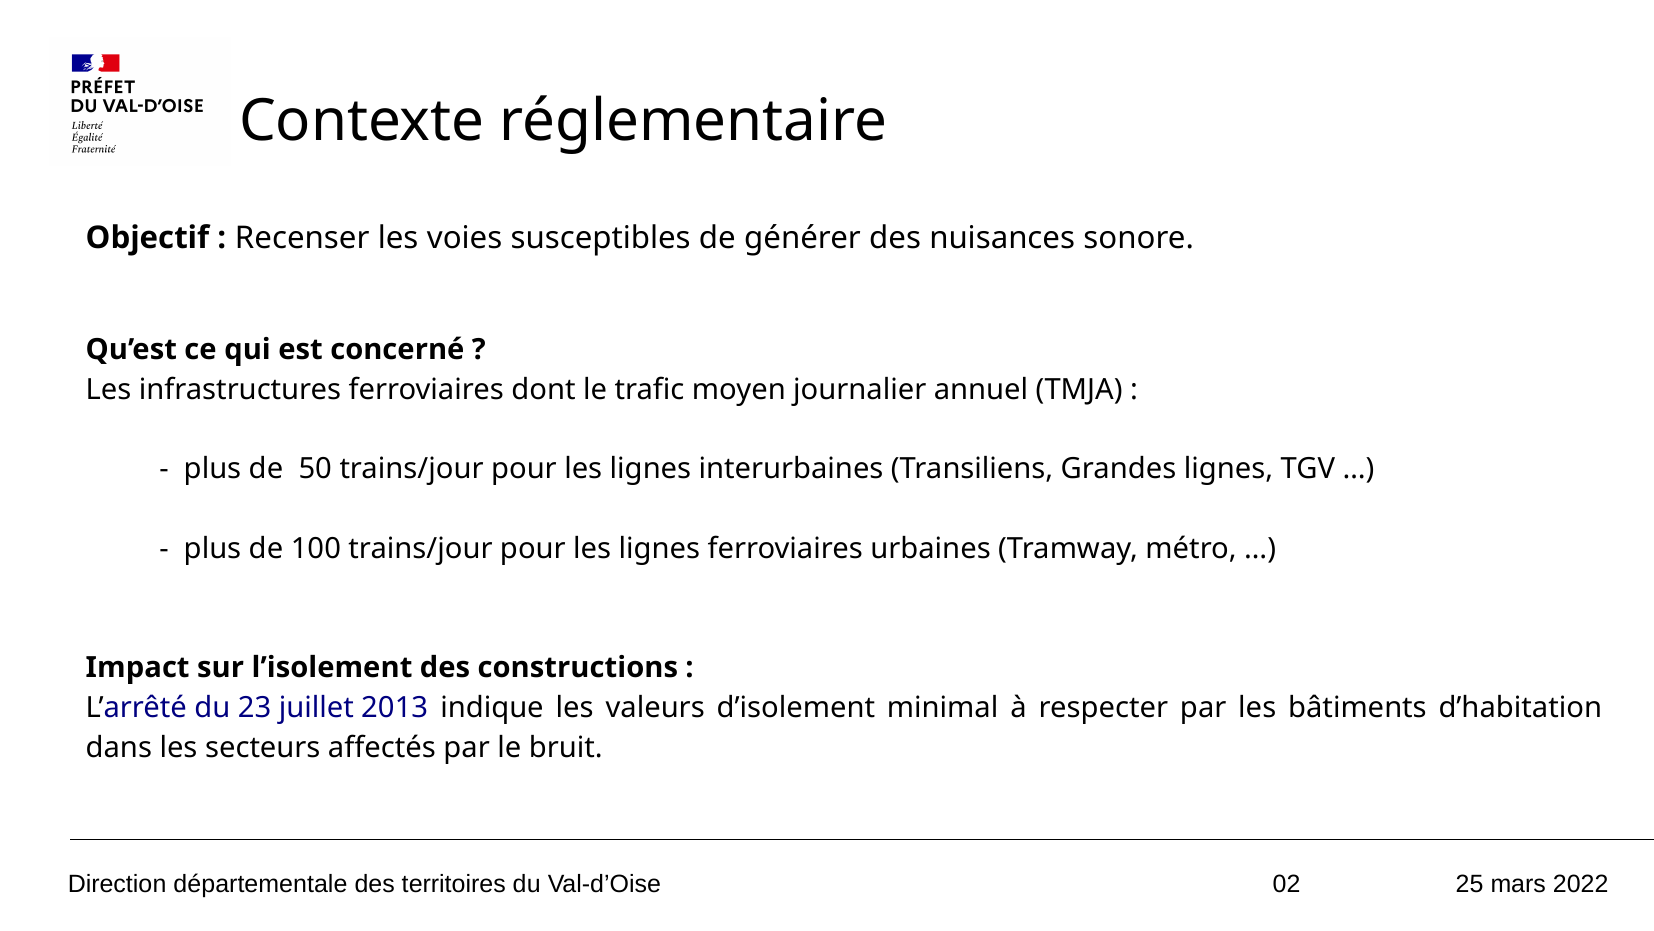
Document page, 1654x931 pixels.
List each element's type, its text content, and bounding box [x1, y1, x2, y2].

text_box Contexte réglementaire [224, 70, 1382, 178]
picture [49, 37, 231, 166]
text_box 02 [1257, 862, 1471, 906]
text_box Direction départementale des territoires du Val-d’Oise [53, 862, 1164, 906]
text_box 25 mars 2022 [1471, 862, 1654, 906]
text_box Objectif : Recenser les voies susceptibles de générer des nuisances sonore. Qu’est ce qui est concerné ? Les infrastructures ferroviaires dont le trafic moyen journalier annuel (TMJA) : - plus de 50 trains/jour pour les lignes interurbaines (Transiliens, Grandes lignes, TGV …) - plus de 100 trains/jour pour les lignes ferroviaires urbaines (Tramway, métro, …) Impact sur l’isolement des constructions : L’arrêté du 23 juillet 2013 indique les valeurs d’isolement minimal à respecter par les bâtiments d’habitation dans les secteurs affectés par le bruit. [70, 165, 1619, 815]
